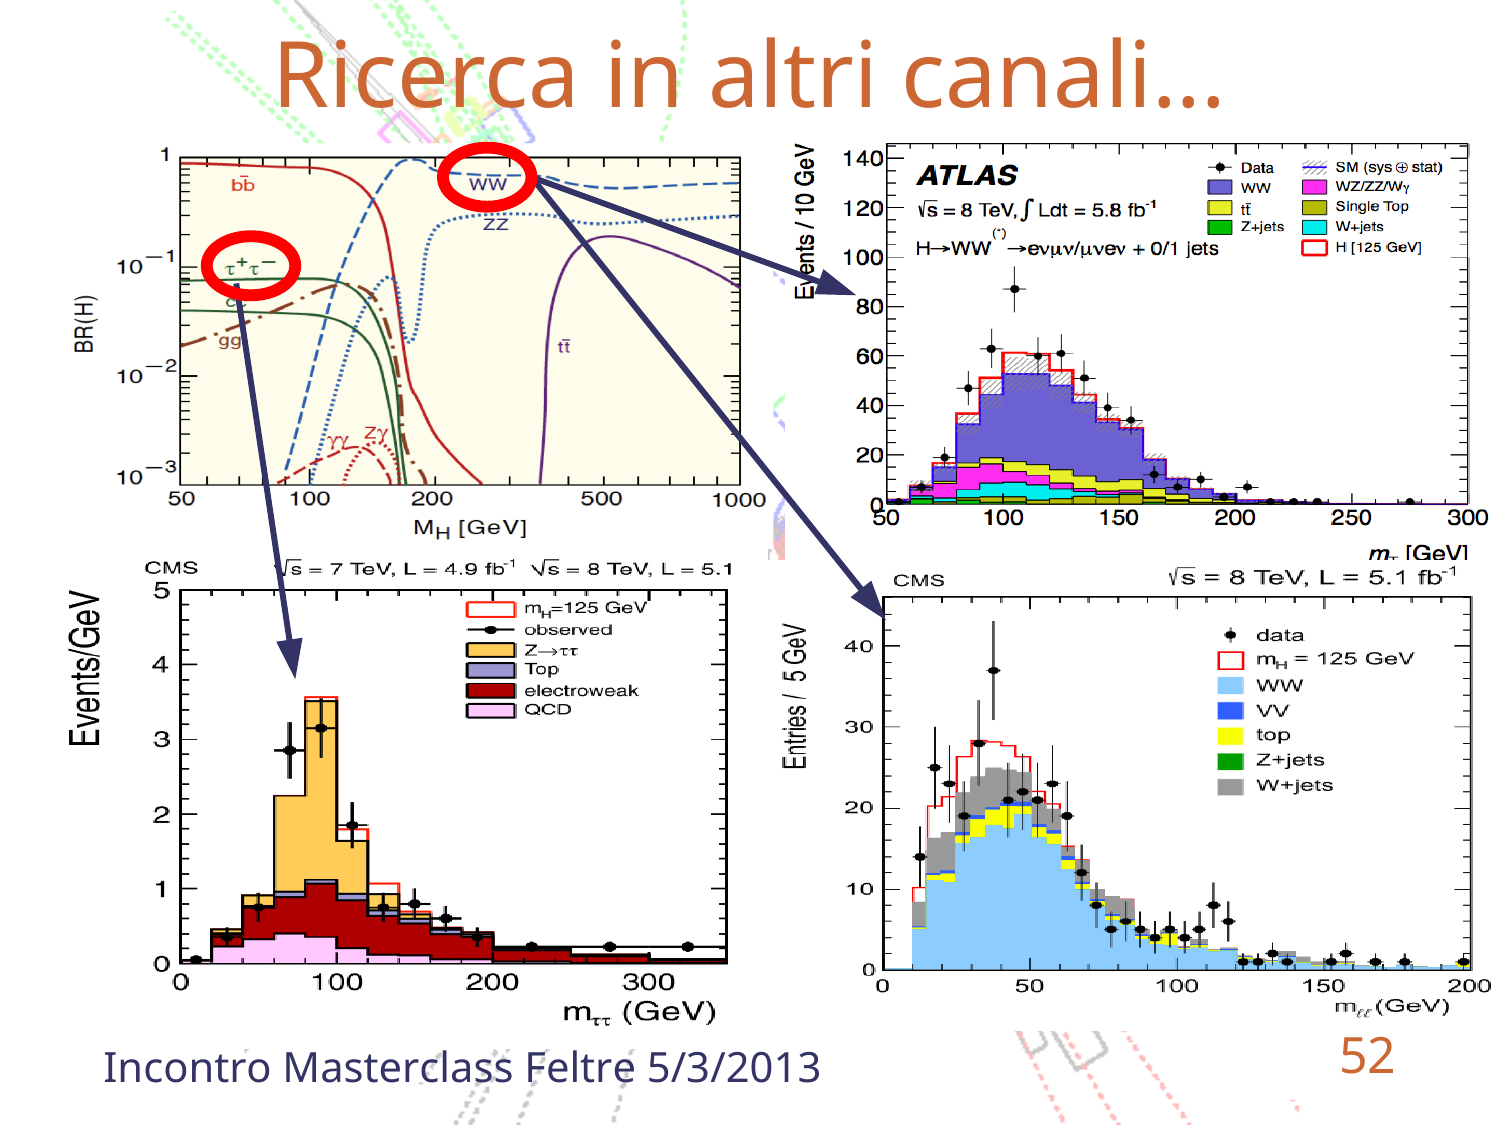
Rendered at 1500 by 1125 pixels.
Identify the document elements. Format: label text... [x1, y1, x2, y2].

title Ricerca in altri canali... [37, 3, 1463, 141]
picture [0, 0, 1500, 1125]
